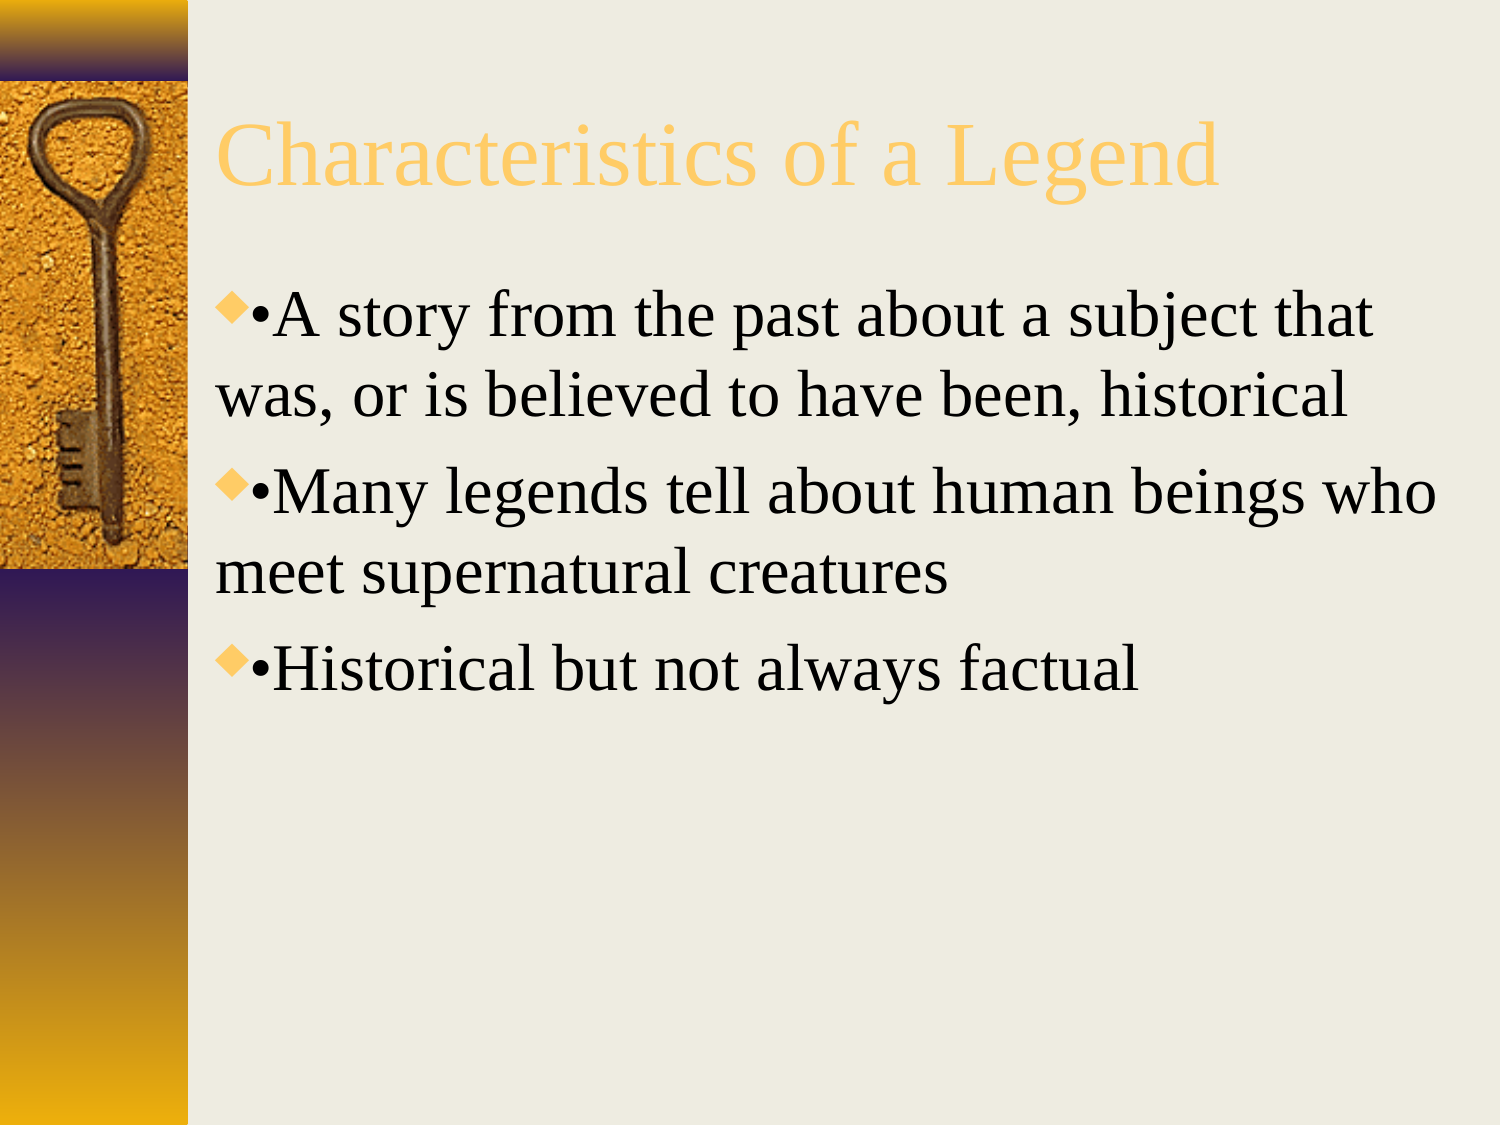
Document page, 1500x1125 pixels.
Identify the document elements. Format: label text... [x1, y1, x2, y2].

title Characteristics of a Legend [200, 49, 1476, 248]
list •A story from the past about a subject that was, or is believed to have been, historical •Many legends tell about human beings who meet supernatural creatures •Historical but not always factual [200, 262, 1476, 813]
